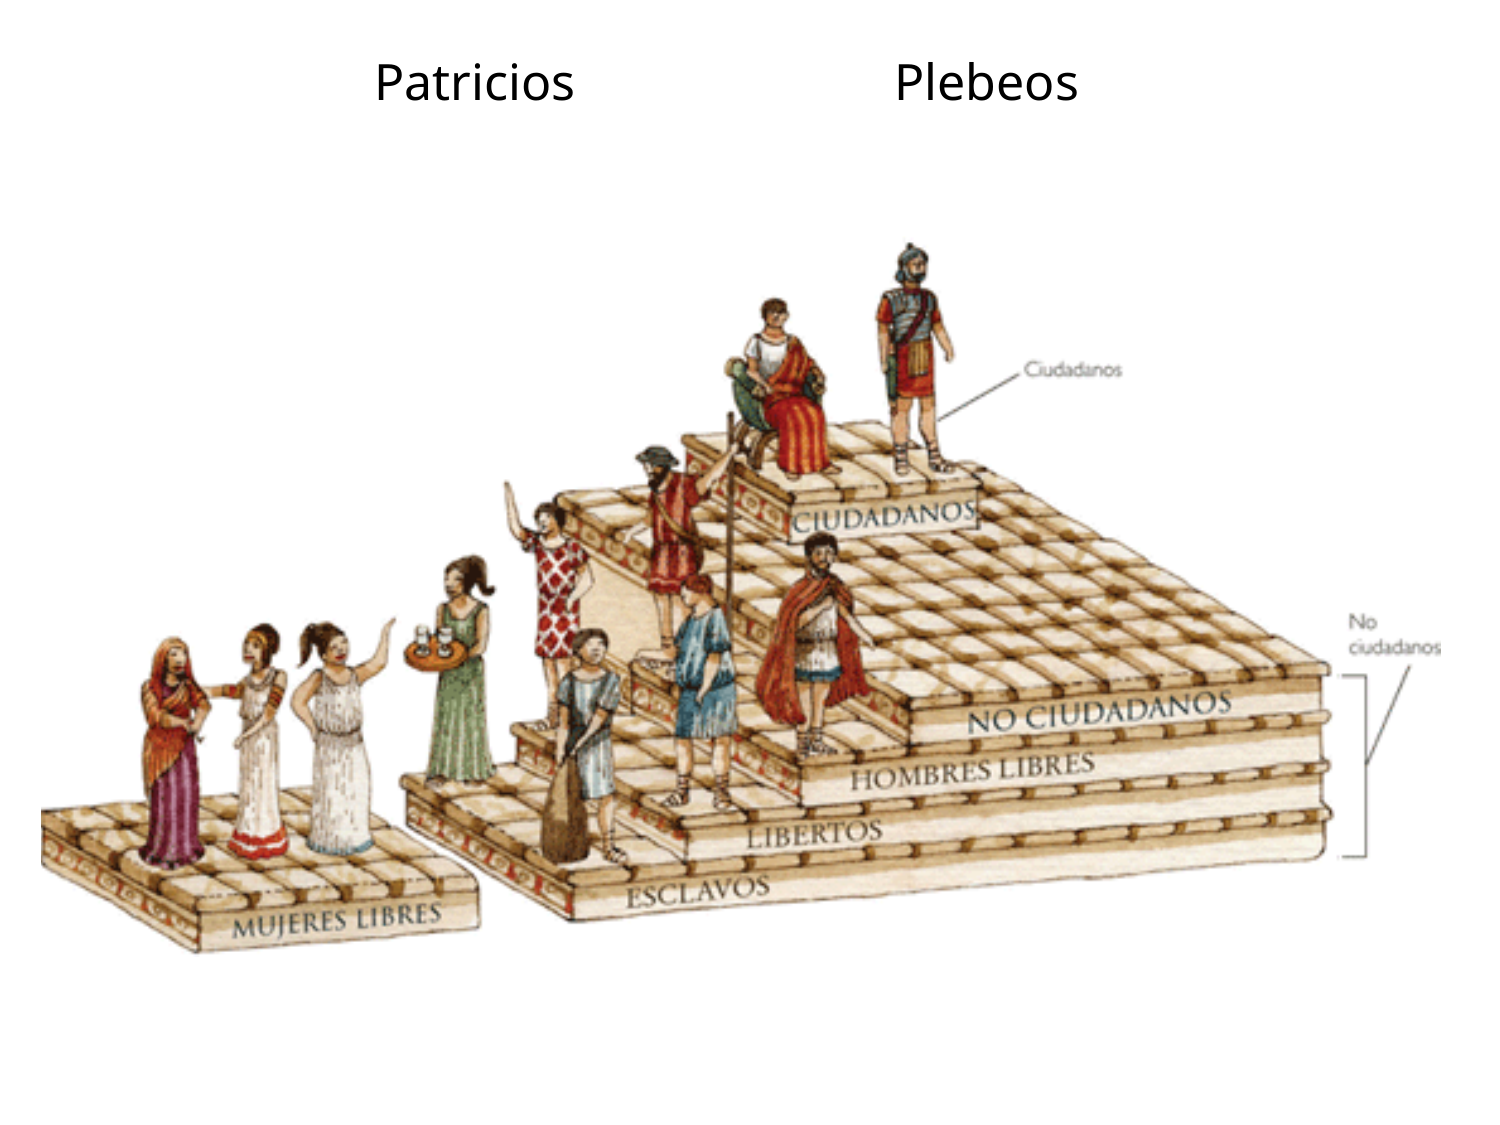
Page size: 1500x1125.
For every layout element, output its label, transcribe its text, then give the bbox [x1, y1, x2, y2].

picture [41, 236, 1441, 958]
text_box Plebeos [879, 42, 1495, 119]
text_box Patricios [360, 42, 633, 119]
